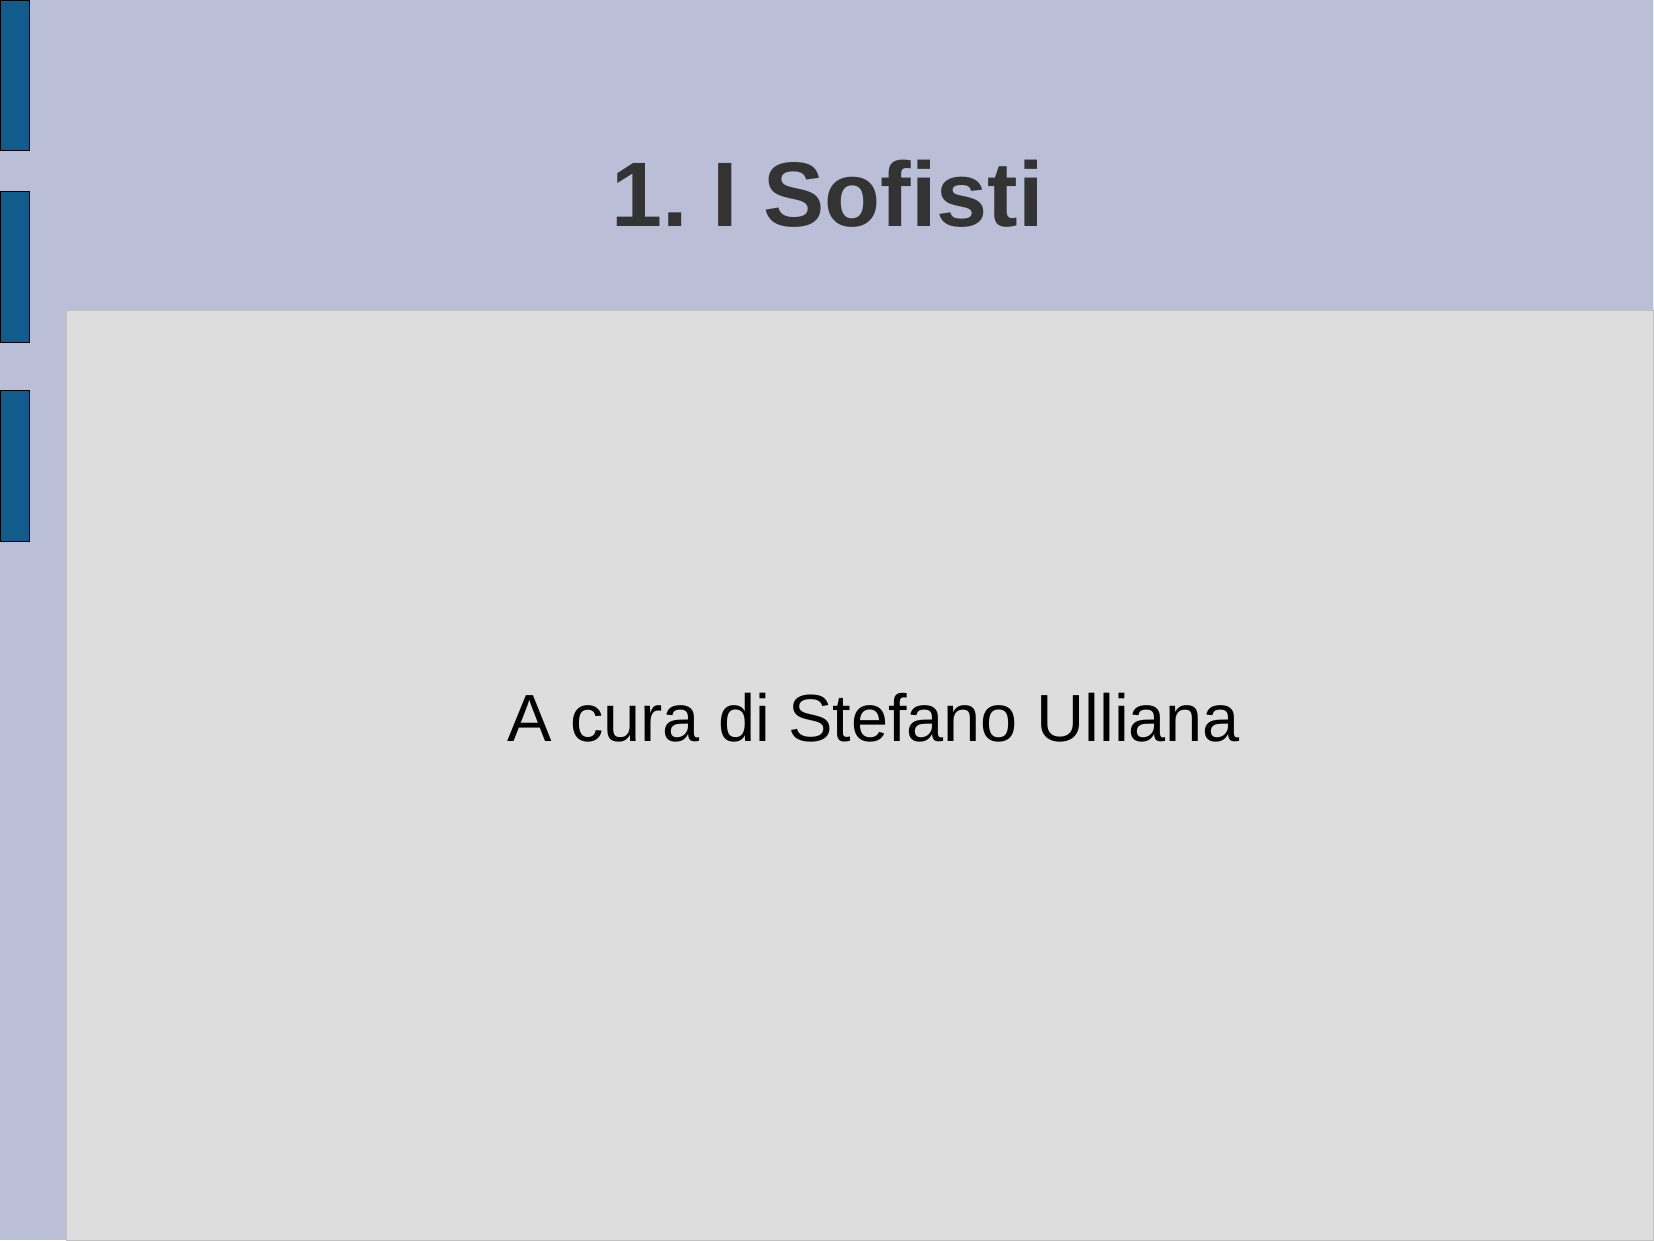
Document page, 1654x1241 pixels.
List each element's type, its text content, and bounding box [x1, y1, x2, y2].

title 1. I Sofisti [121, 91, 1534, 299]
subtitle A cura di Stefano Ulliana [178, 364, 1570, 1147]
